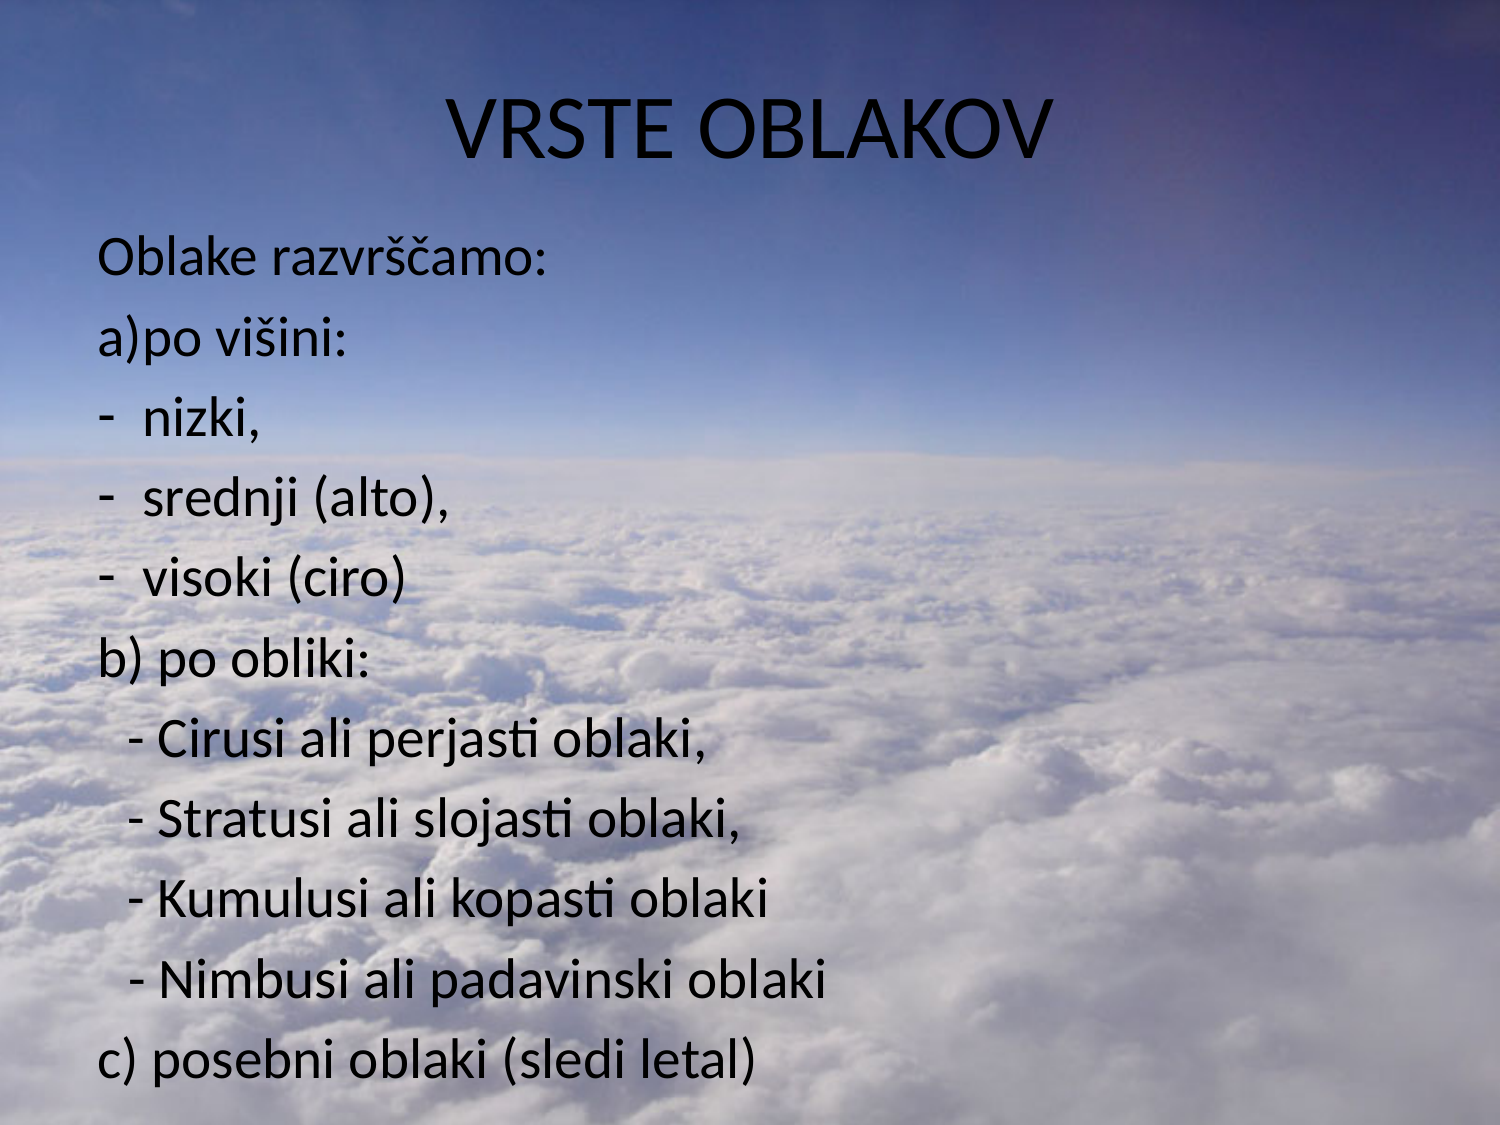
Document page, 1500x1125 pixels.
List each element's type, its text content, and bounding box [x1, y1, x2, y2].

picture [0, 0, 1500, 1125]
list Oblake razvrščamo: po višini: nizki, srednji (alto), visoki (ciro) b) po obliki: - Cirusi ali perjasti oblaki, - Stratusi ali slojasti oblaki, - Kumulusi ali kopasti oblaki - Nimbusi ali padavinski oblaki c) posebni oblaki (sledi letal) [82, 210, 1432, 1102]
title VRSTE OBLAKOV [75, 45, 1425, 200]
